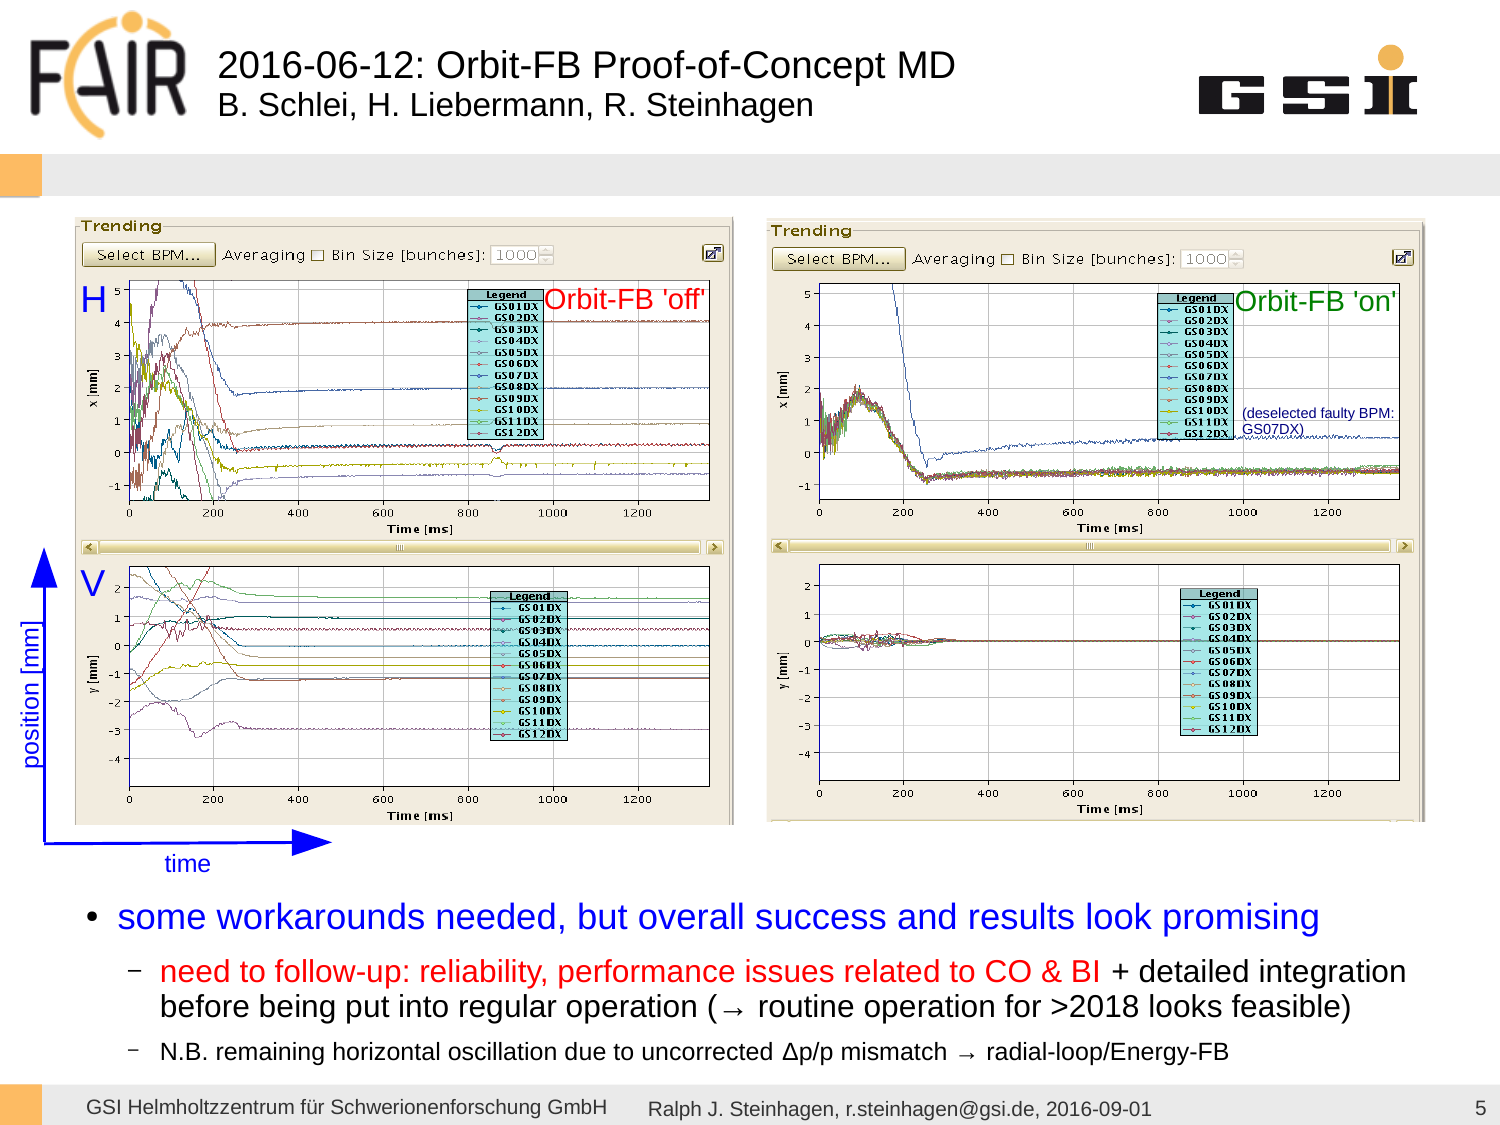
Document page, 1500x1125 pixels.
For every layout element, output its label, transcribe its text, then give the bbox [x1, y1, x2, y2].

picture [74, 216, 734, 825]
list some workarounds needed, but overall success and results look promising need to follow-up: reliability, performance issues related to CO & BI + detailed integration before being put into regular operation (→ routine operation for >2018 looks feasible) N.B. remaining horizontal oscillation due to uncorrected Δp/p mismatch → radial-loop/Energy-FB [75, 896, 1425, 1103]
text_box H [65, 271, 123, 329]
text_box Orbit-FB 'off' [529, 276, 750, 376]
text_box Orbit-FB 'on' [1219, 277, 1441, 377]
text_box V [65, 554, 121, 612]
title 2016-06-12: Orbit-FB Proof-of-Concept MD B. Schlei, H. Liebermann, R. Steinhagen [217, 3, 1190, 165]
picture [30, 9, 187, 141]
text_box (deselected faulty BPM: GS07DX) [1227, 397, 1439, 451]
picture [1197, 42, 1419, 117]
picture [766, 218, 1426, 822]
